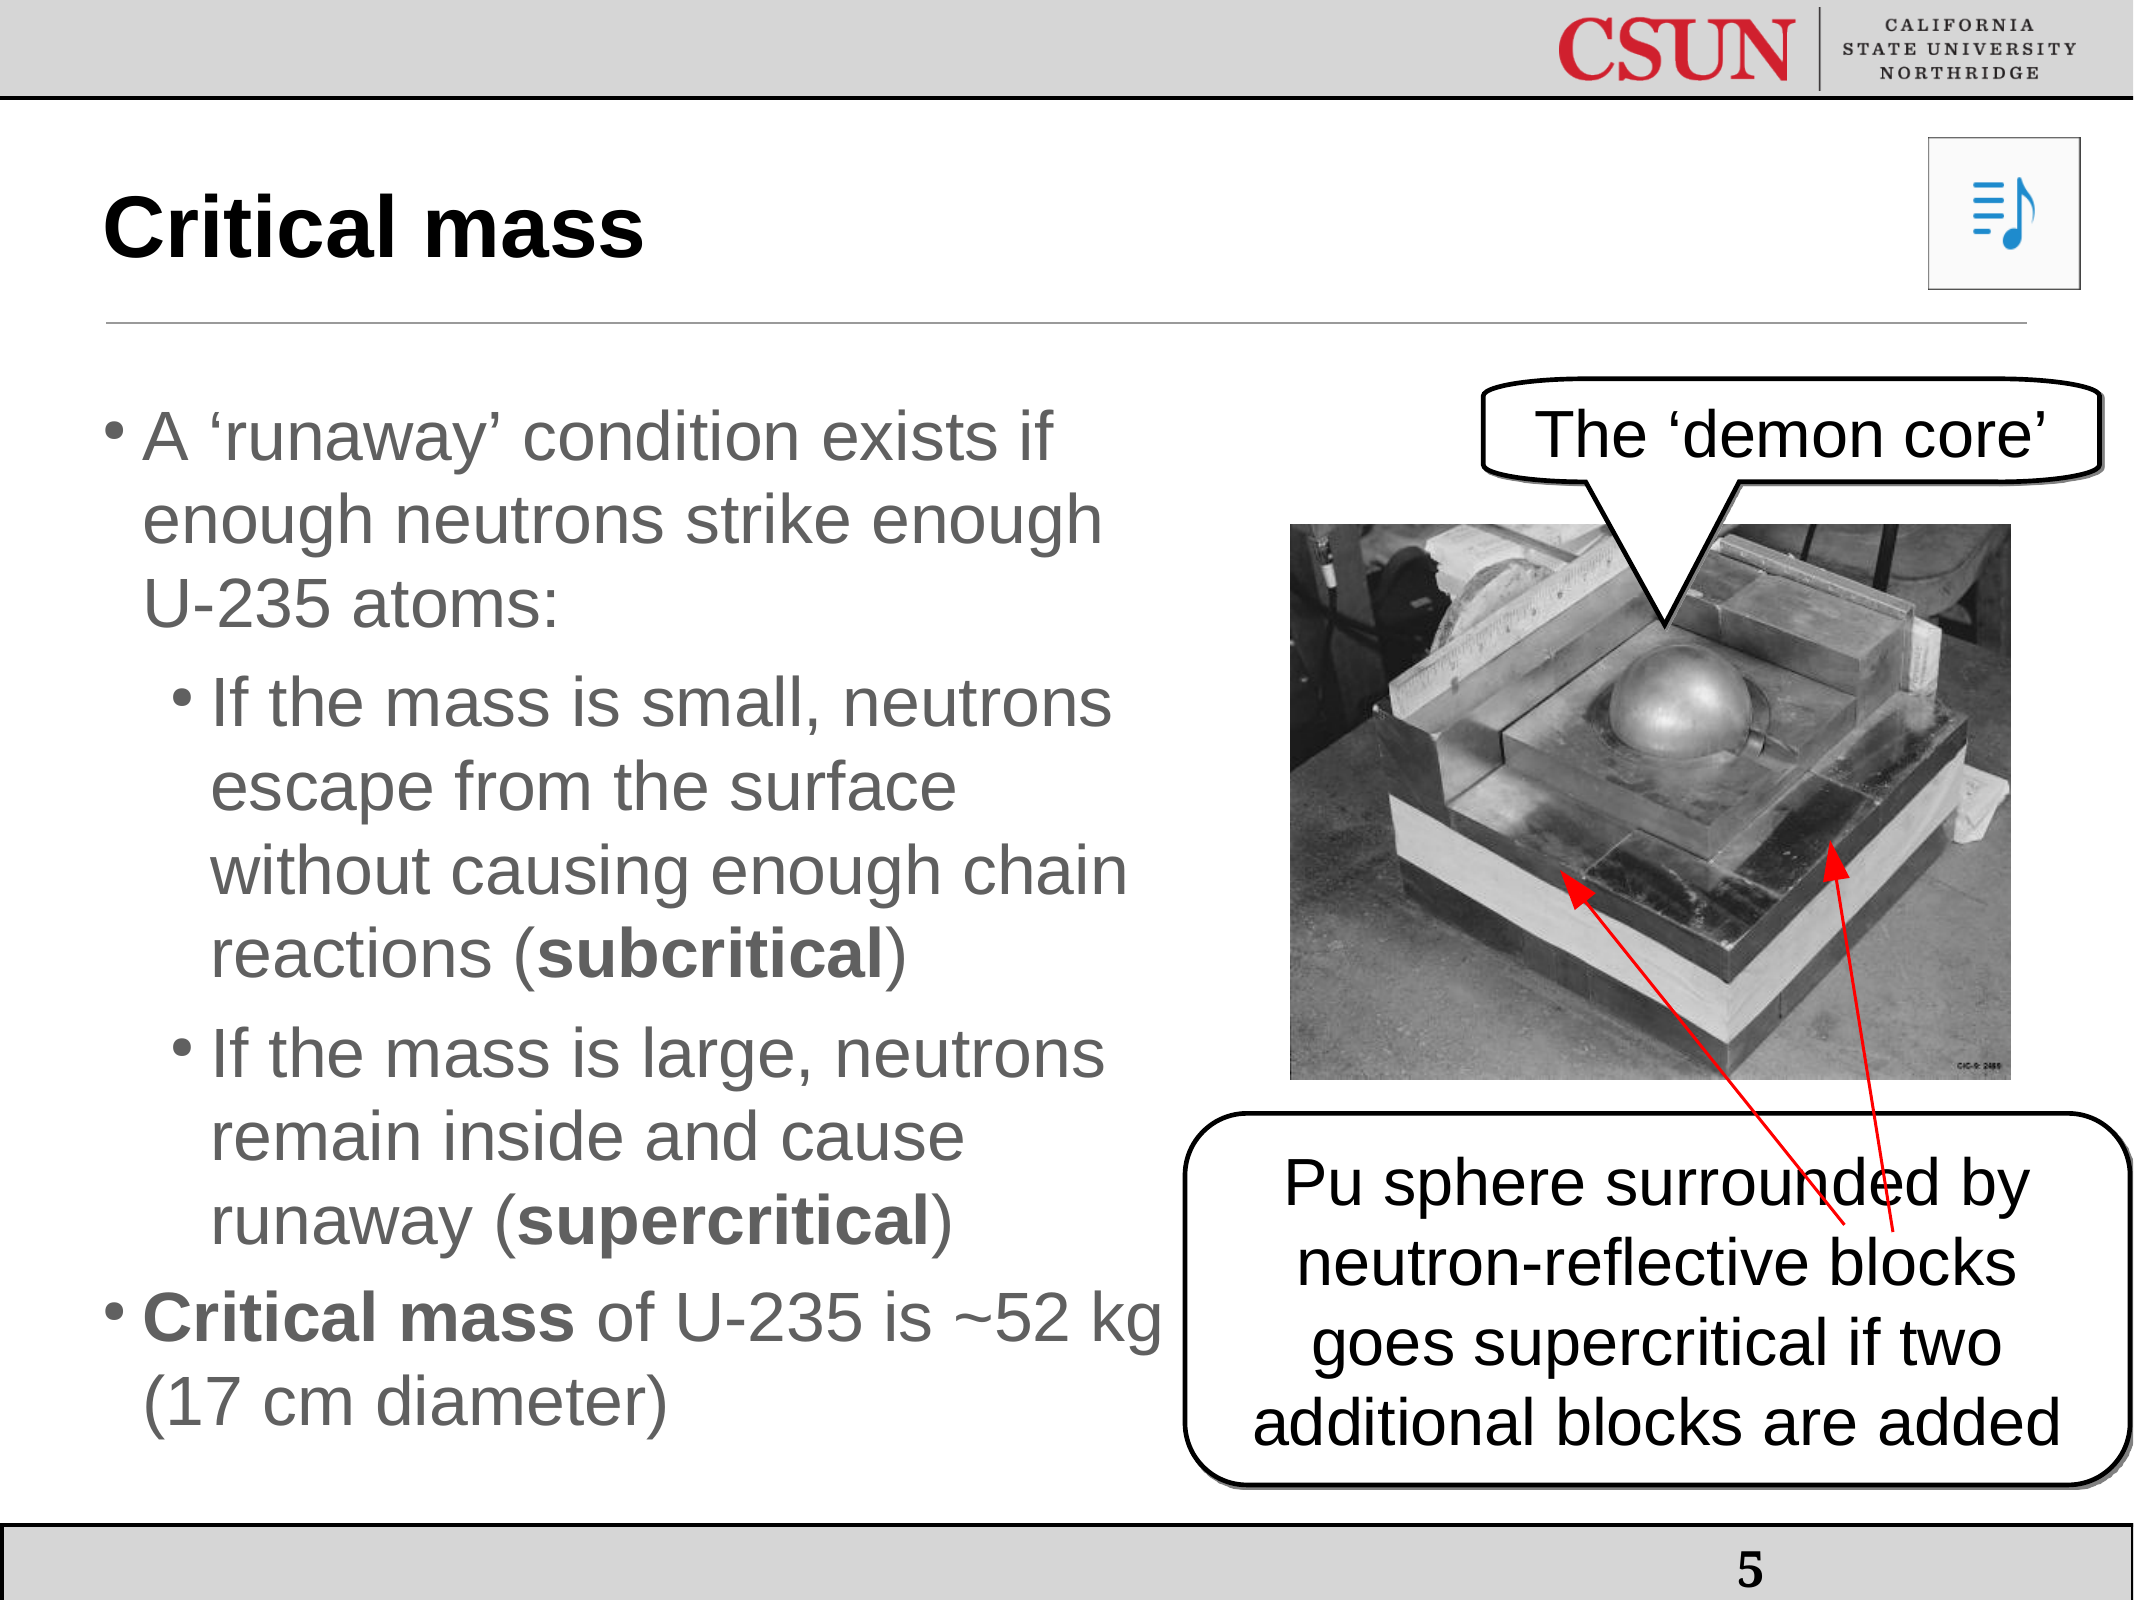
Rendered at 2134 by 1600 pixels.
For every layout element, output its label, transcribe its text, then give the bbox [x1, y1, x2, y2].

picture [1290, 524, 2011, 1081]
list A ‘runaway’ condition exists if enough neutrons strike enough U-235 atoms: If the mass is small, neutrons escape from the surface without causing enough chain reactions (subcritical) If the mass is large, neutrons remain inside and cause runaway (supercritical) Critical mass of U-235 is ~52 kg (17 cm diameter) [93, 382, 1186, 1460]
text_box The ‘demon core’ [1483, 378, 2100, 625]
title Critical mass [93, 104, 2040, 284]
text_box [1926, 136, 2082, 291]
text_box Pu sphere surrounded by neutron-reflective blocks goes supercritical if two additional blocks are added [1185, 1113, 2131, 1485]
picture [1559, 7, 2076, 91]
